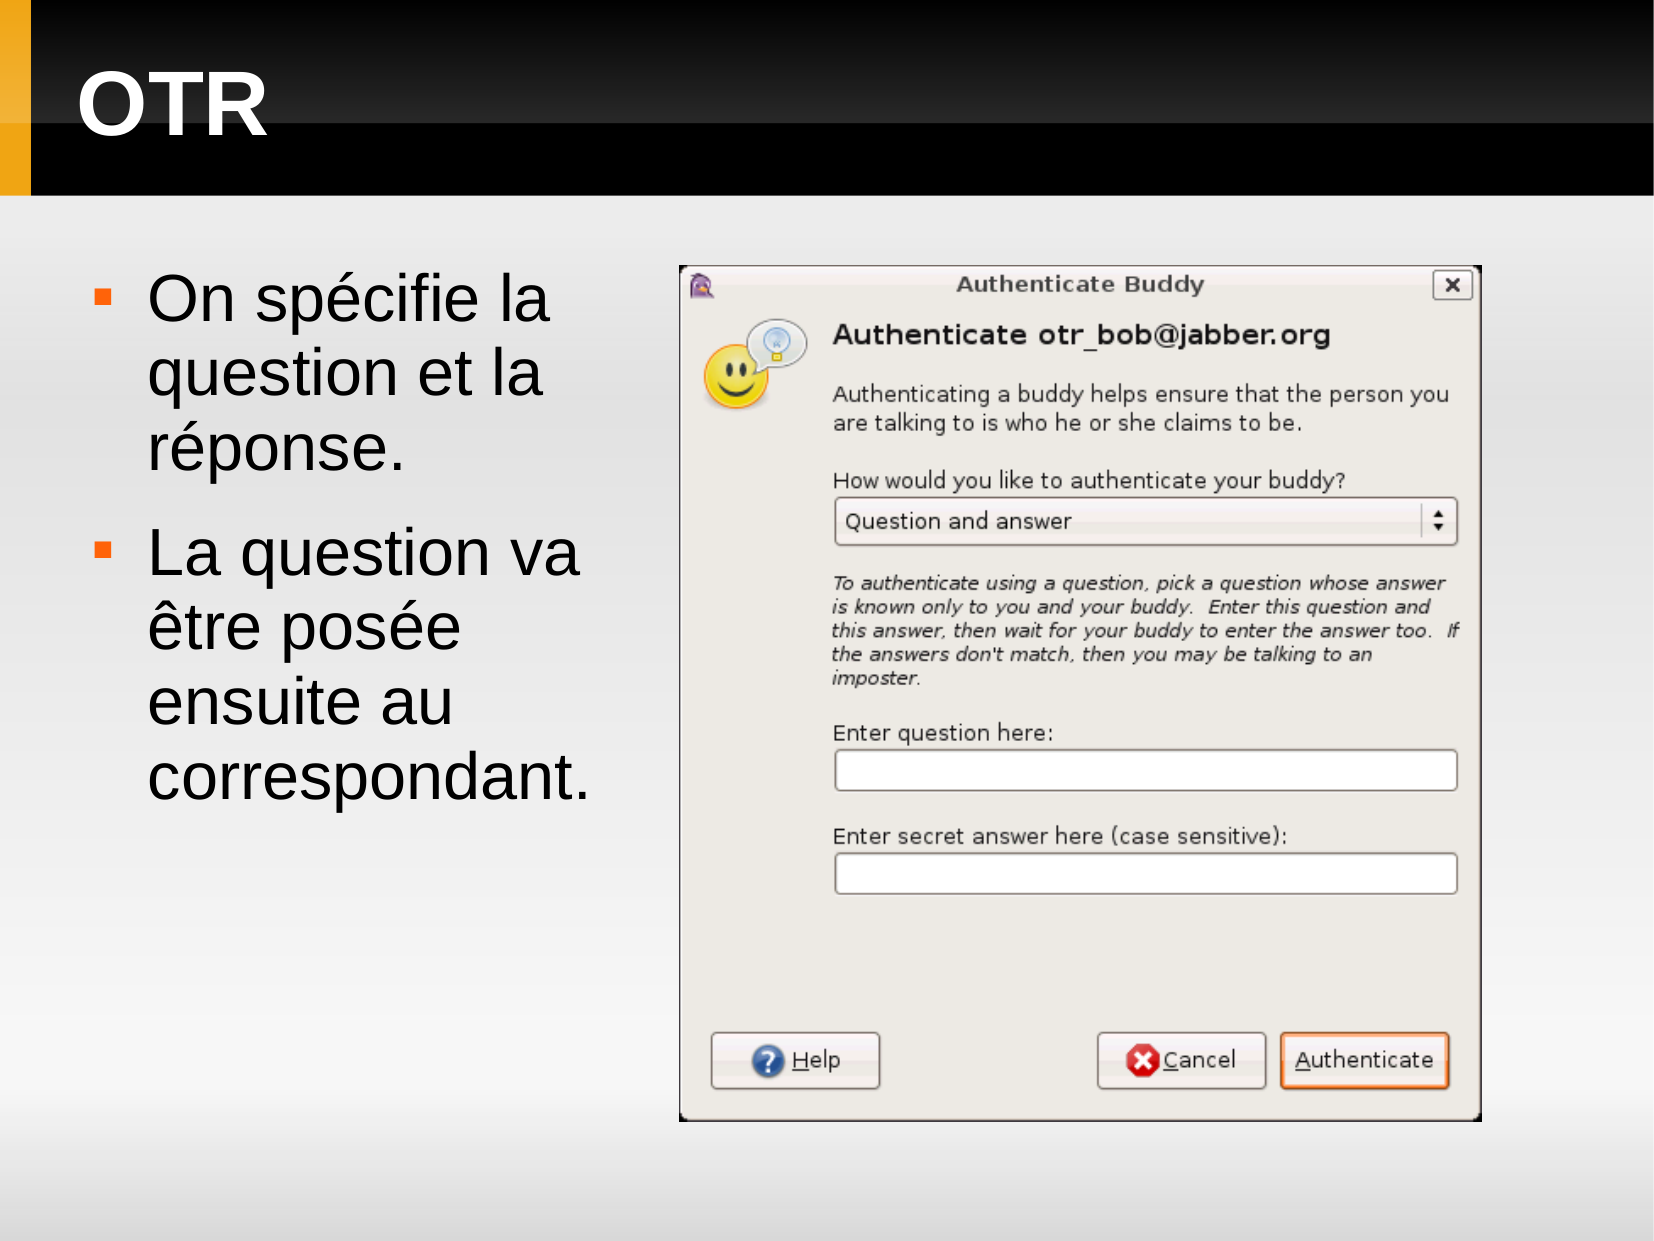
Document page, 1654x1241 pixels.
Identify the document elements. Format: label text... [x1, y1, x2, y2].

list On spécifie la question et la réponse. La question va être posée ensuite au correspondant. [76, 260, 621, 1063]
title OTR [76, 0, 1565, 208]
picture [0, 0, 1654, 1241]
